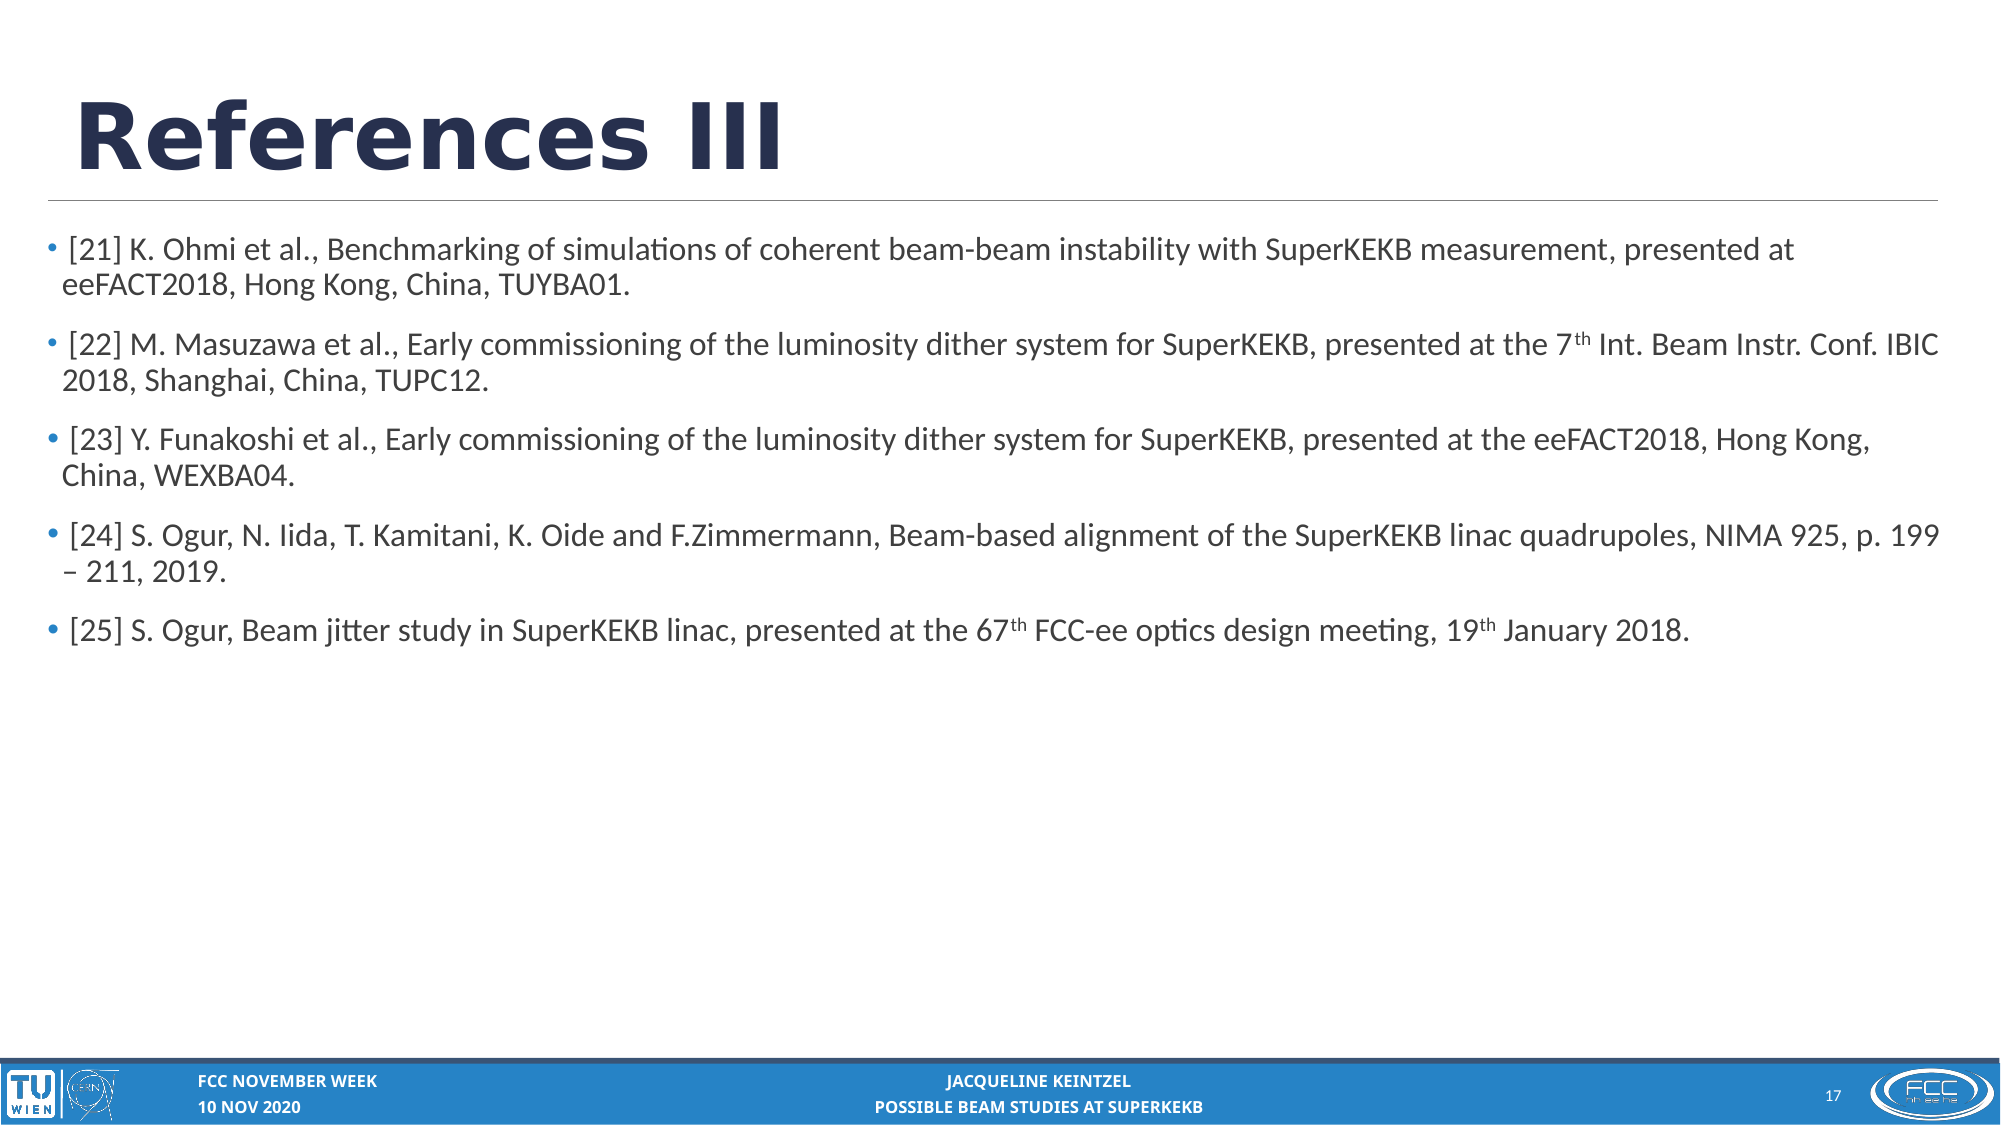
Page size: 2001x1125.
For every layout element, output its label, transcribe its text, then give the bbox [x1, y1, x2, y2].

picture [7, 1070, 55, 1118]
picture [67, 1069, 119, 1121]
text_box [21] K. Ohmi et al., Benchmarking of simulations of coherent beam-beam instability with SuperKEKB measurement, presented at eeFACT2018, Hong Kong, China, TUYBA01. [22] M. Masuzawa et al., Early commissioning of the luminosity dither system for SuperKEKB, presented at the 7th Int. Beam Instr. Conf. IBIC 2018, Shanghai, China, TUPC12. [23] Y. Funakoshi et al., Early commissioning of the luminosity dither system for SuperKEKB, presented at the eeFACT2018, Hong Kong, China, WEXBA04. [24] S. Ogur, N. Iida, T. Kamitani, K. Oide and F.Zimmermann, Beam-based alignment of the SuperKEKB linac quadrupoles, NIMA 925, p. 199 – 211, 2019. [25] S. Ogur, Beam jitter study in SuperKEKB linac, presented at the 67th FCC-ee optics design meeting, 19th January 2018. [46, 223, 1961, 974]
picture [1869, 1067, 1997, 1122]
text_box References III [58, 70, 1925, 201]
